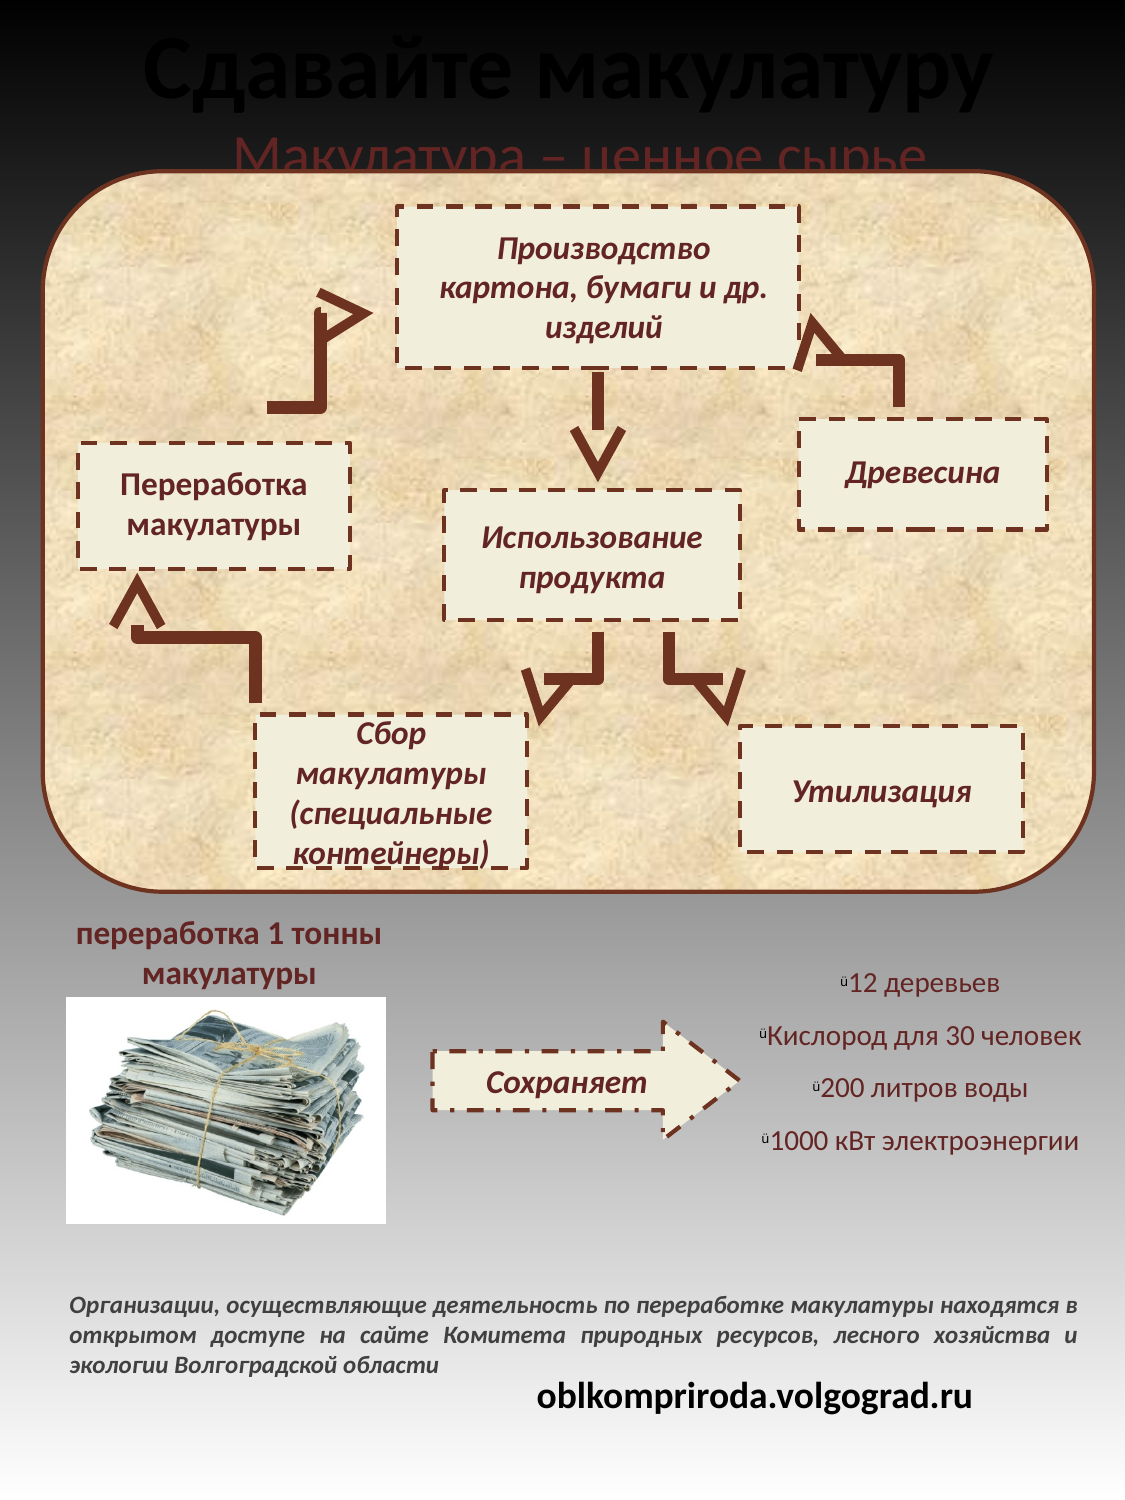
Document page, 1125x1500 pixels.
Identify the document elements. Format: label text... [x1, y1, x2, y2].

text_box Сохраняет [432, 1021, 716, 1140]
title Сдавайте макулатуру Макулатура – ценное сырье [101, 0, 1059, 160]
text_box Утилизация [739, 726, 1024, 853]
text_box переработка 1 тонны макулатуры [54, 903, 405, 999]
picture [66, 999, 386, 1224]
text_box Переработка макулатуры [78, 454, 350, 550]
text_box 12 деревьев Кислород для 30 человек 200 литров воды 1000 кВт электроэнергии [716, 938, 1125, 1164]
text_box Древесина [810, 442, 1035, 498]
text_box [42, 171, 1094, 892]
text_box oblkompriroda.volgograd.ru [503, 1364, 1007, 1424]
text_box Использование продукта [444, 490, 740, 620]
text_box Производство картона, бумаги и др. изделий [420, 218, 787, 353]
text_box Сбор макулатуры (специальные контейнеры) [255, 714, 528, 868]
text_box Организации, осуществляющие деятельность по переработке макулатуры находятся в открытом доступе на сайте Комитета природных ресурсов, лесного хозяйства и экологии Волгоградской области [54, 1281, 1094, 1387]
